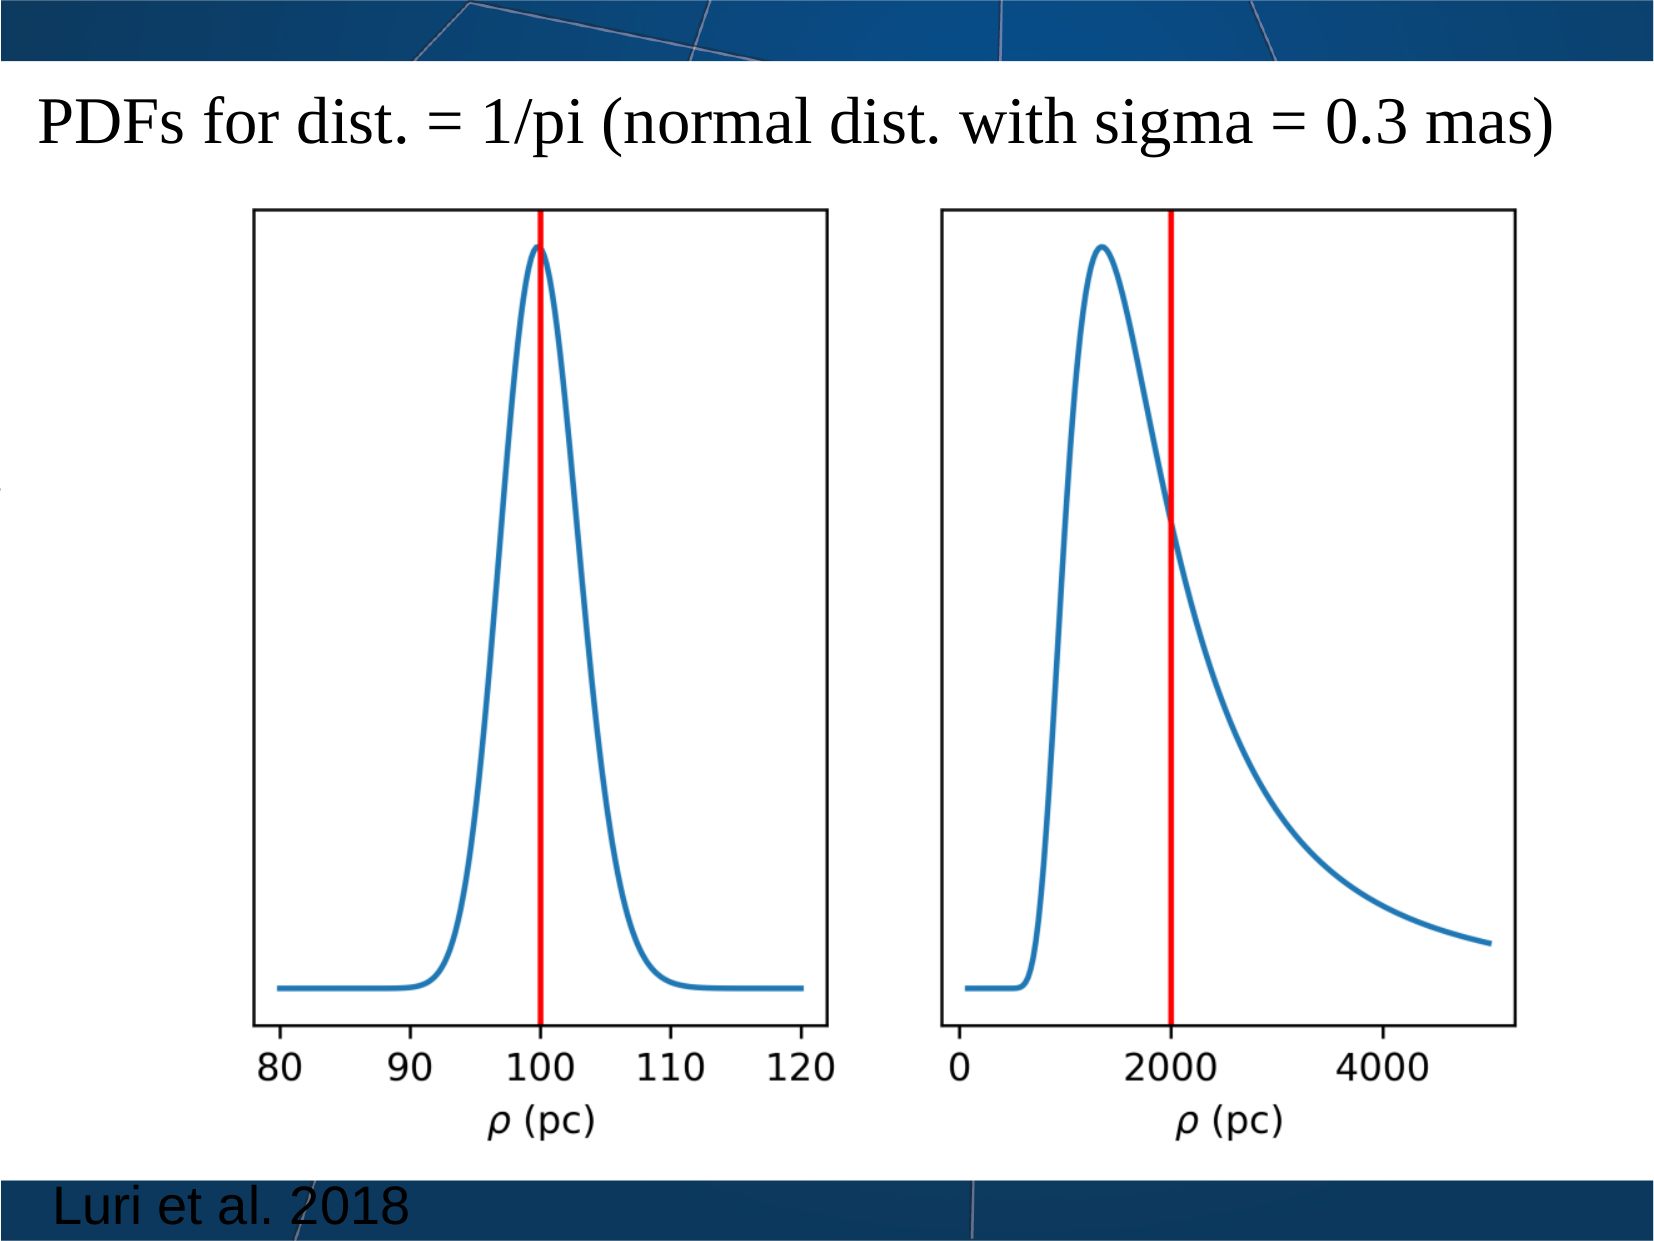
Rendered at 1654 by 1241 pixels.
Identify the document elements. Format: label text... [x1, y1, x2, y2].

title PDFs for dist. = 1/pi (normal dist. with sigma = 0.3 mas) [37, 17, 1613, 226]
picture [0, 0, 1654, 1241]
text_box Luri et al. 2018 [37, 1168, 676, 1241]
